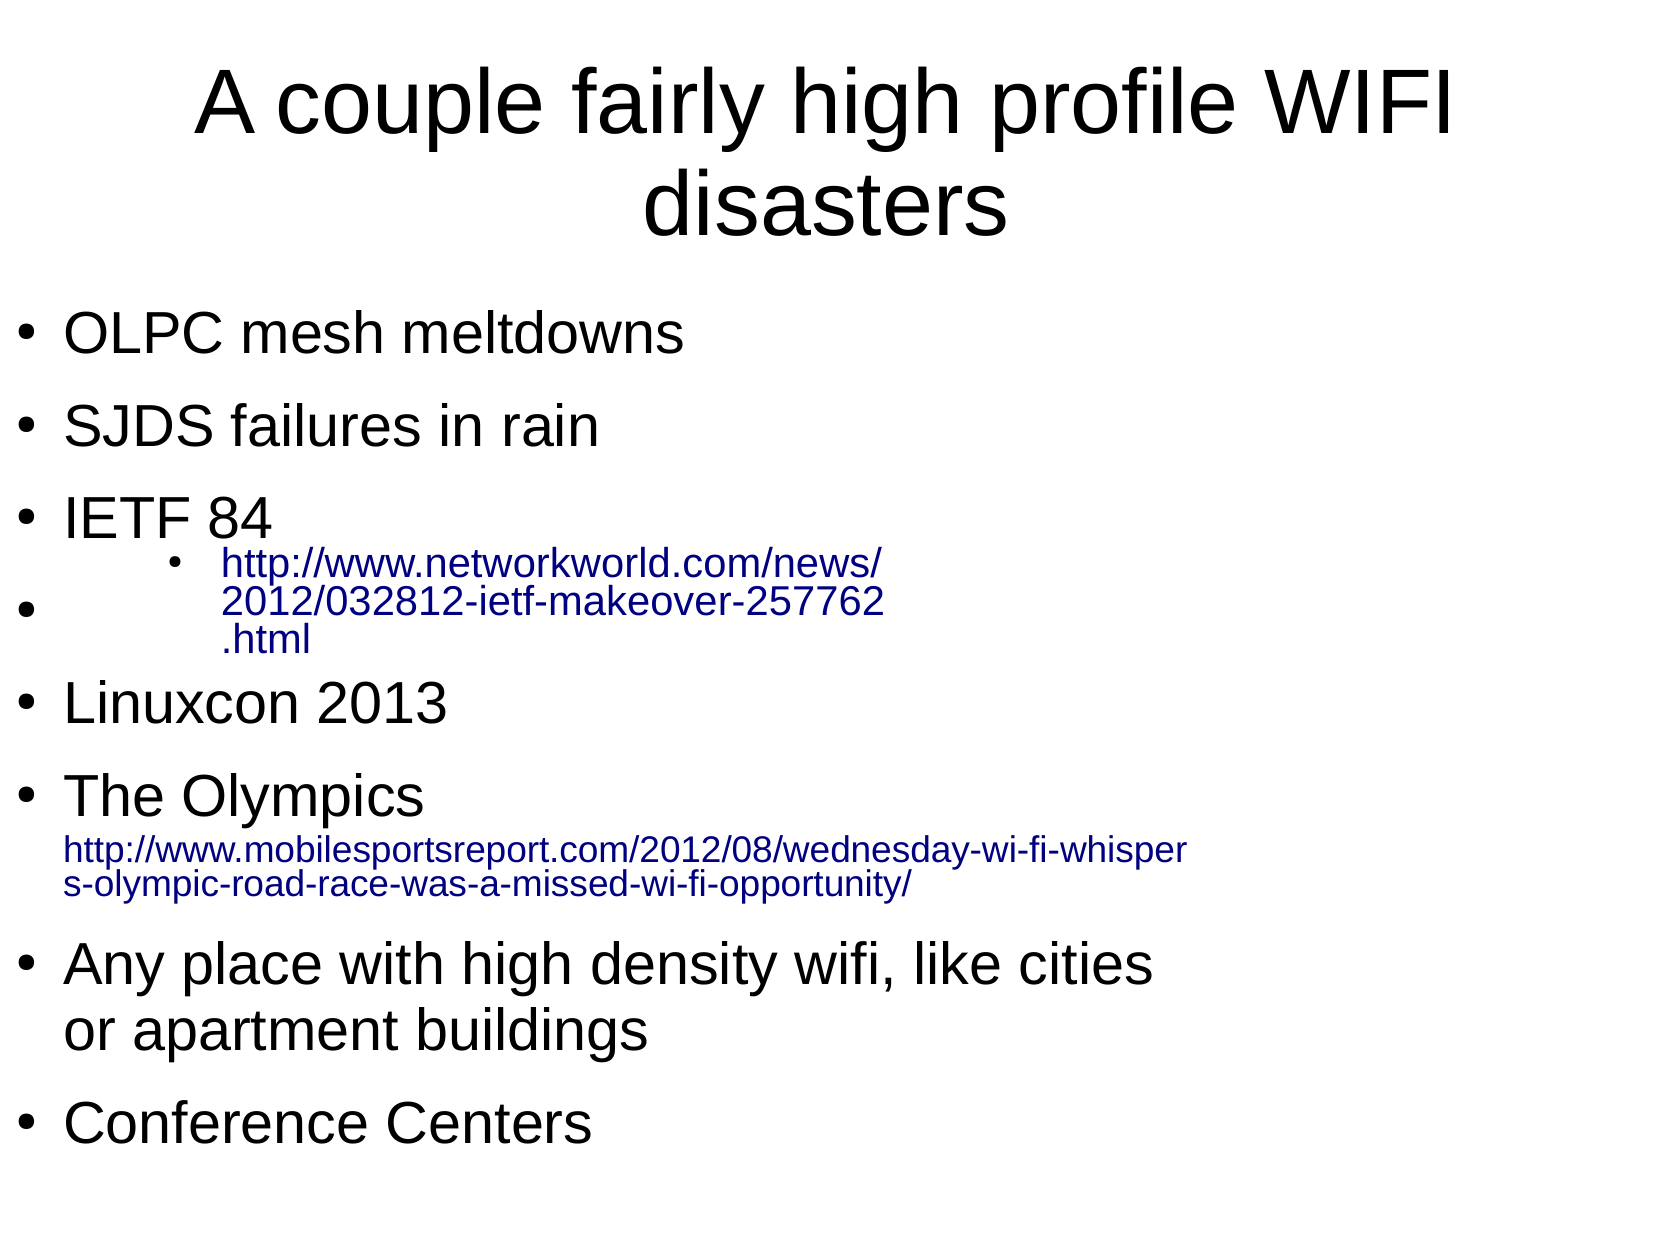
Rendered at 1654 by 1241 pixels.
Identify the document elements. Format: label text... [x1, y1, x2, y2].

title A couple fairly high profile WIFI disasters [82, 49, 1571, 257]
list OLPC mesh meltdowns SJDS failures in rain IETF 84 Linuxcon 2013 The Olympicshttp://www.mobilesportsreport.com/2012/08/wednesday-wi-fi-whispers-olympic-road-race-was-a-missed-wi-fi-opportunity/ Any place with high density wifi, like cities or apartment buildings Conference Centers [0, 300, 1216, 1126]
list http://www.networkworld.com/news/2012/032812-ietf-makeover-257762.html [150, 540, 888, 928]
